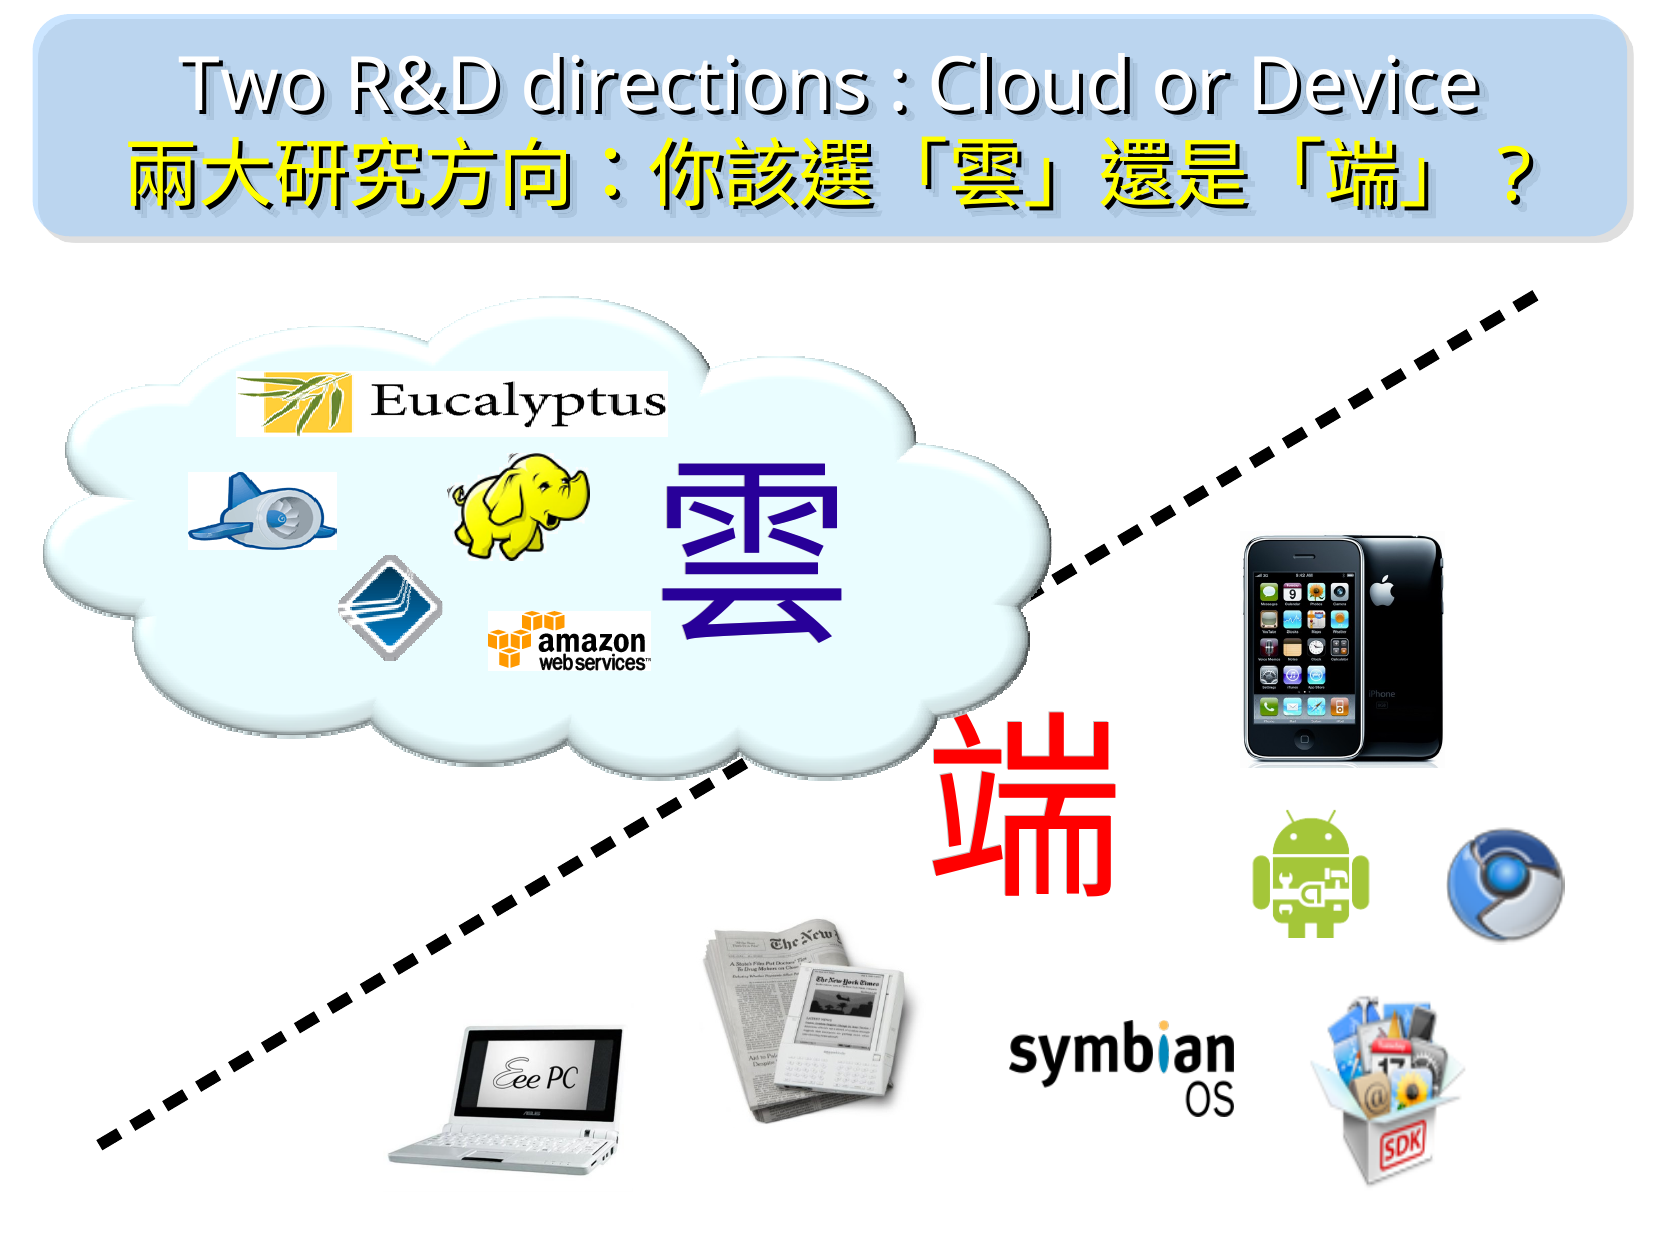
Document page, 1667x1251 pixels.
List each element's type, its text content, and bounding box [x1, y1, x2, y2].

picture [383, 1003, 634, 1192]
picture [696, 915, 928, 1128]
text_box 端 [909, 673, 1146, 929]
picture [1009, 791, 1565, 1193]
picture [41, 295, 1052, 781]
picture [1240, 531, 1445, 768]
text_box Two R&D directions : Cloud or Device 兩大研究方向：你該選「雲」還是「端」? [32, 14, 1628, 237]
text_box 雲 [637, 419, 875, 675]
